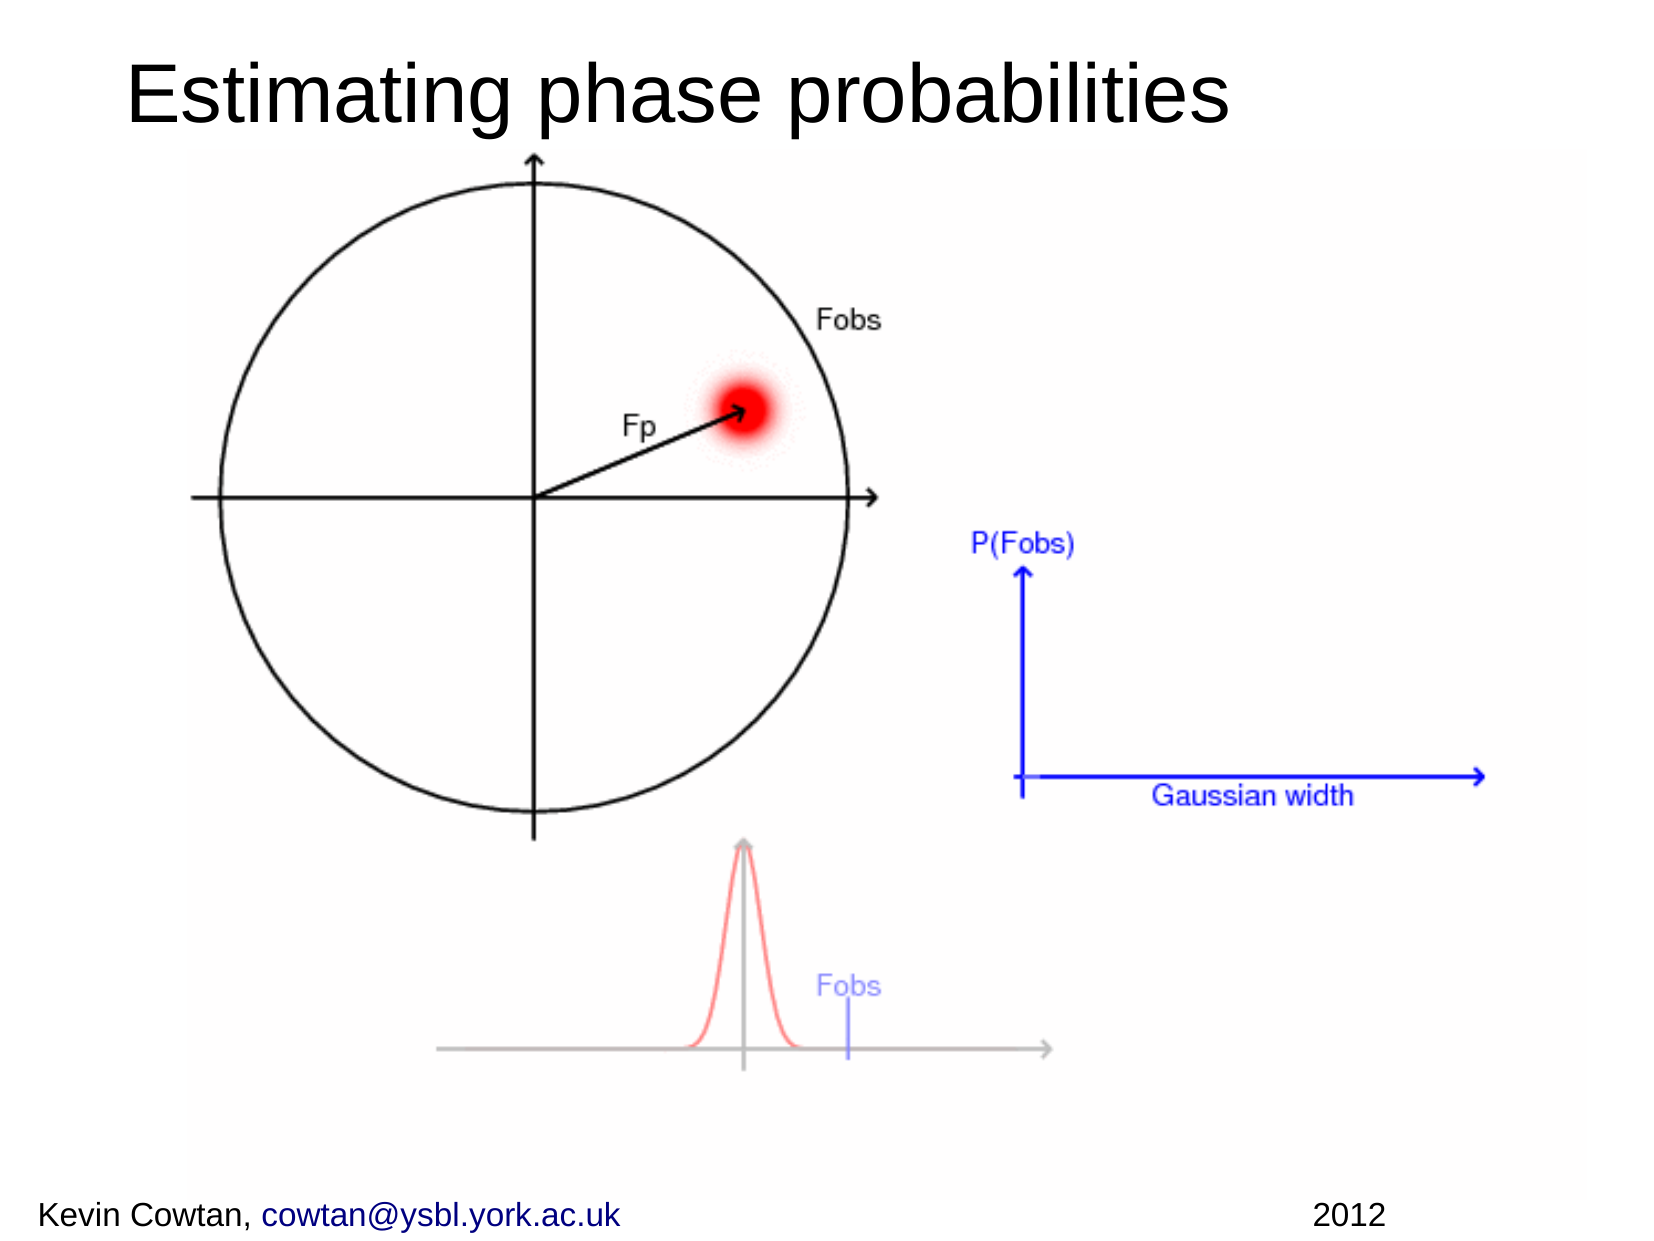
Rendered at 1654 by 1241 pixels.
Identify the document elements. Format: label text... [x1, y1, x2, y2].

title Estimating phase probabilities [125, 37, 1538, 151]
picture [187, 149, 1587, 1201]
